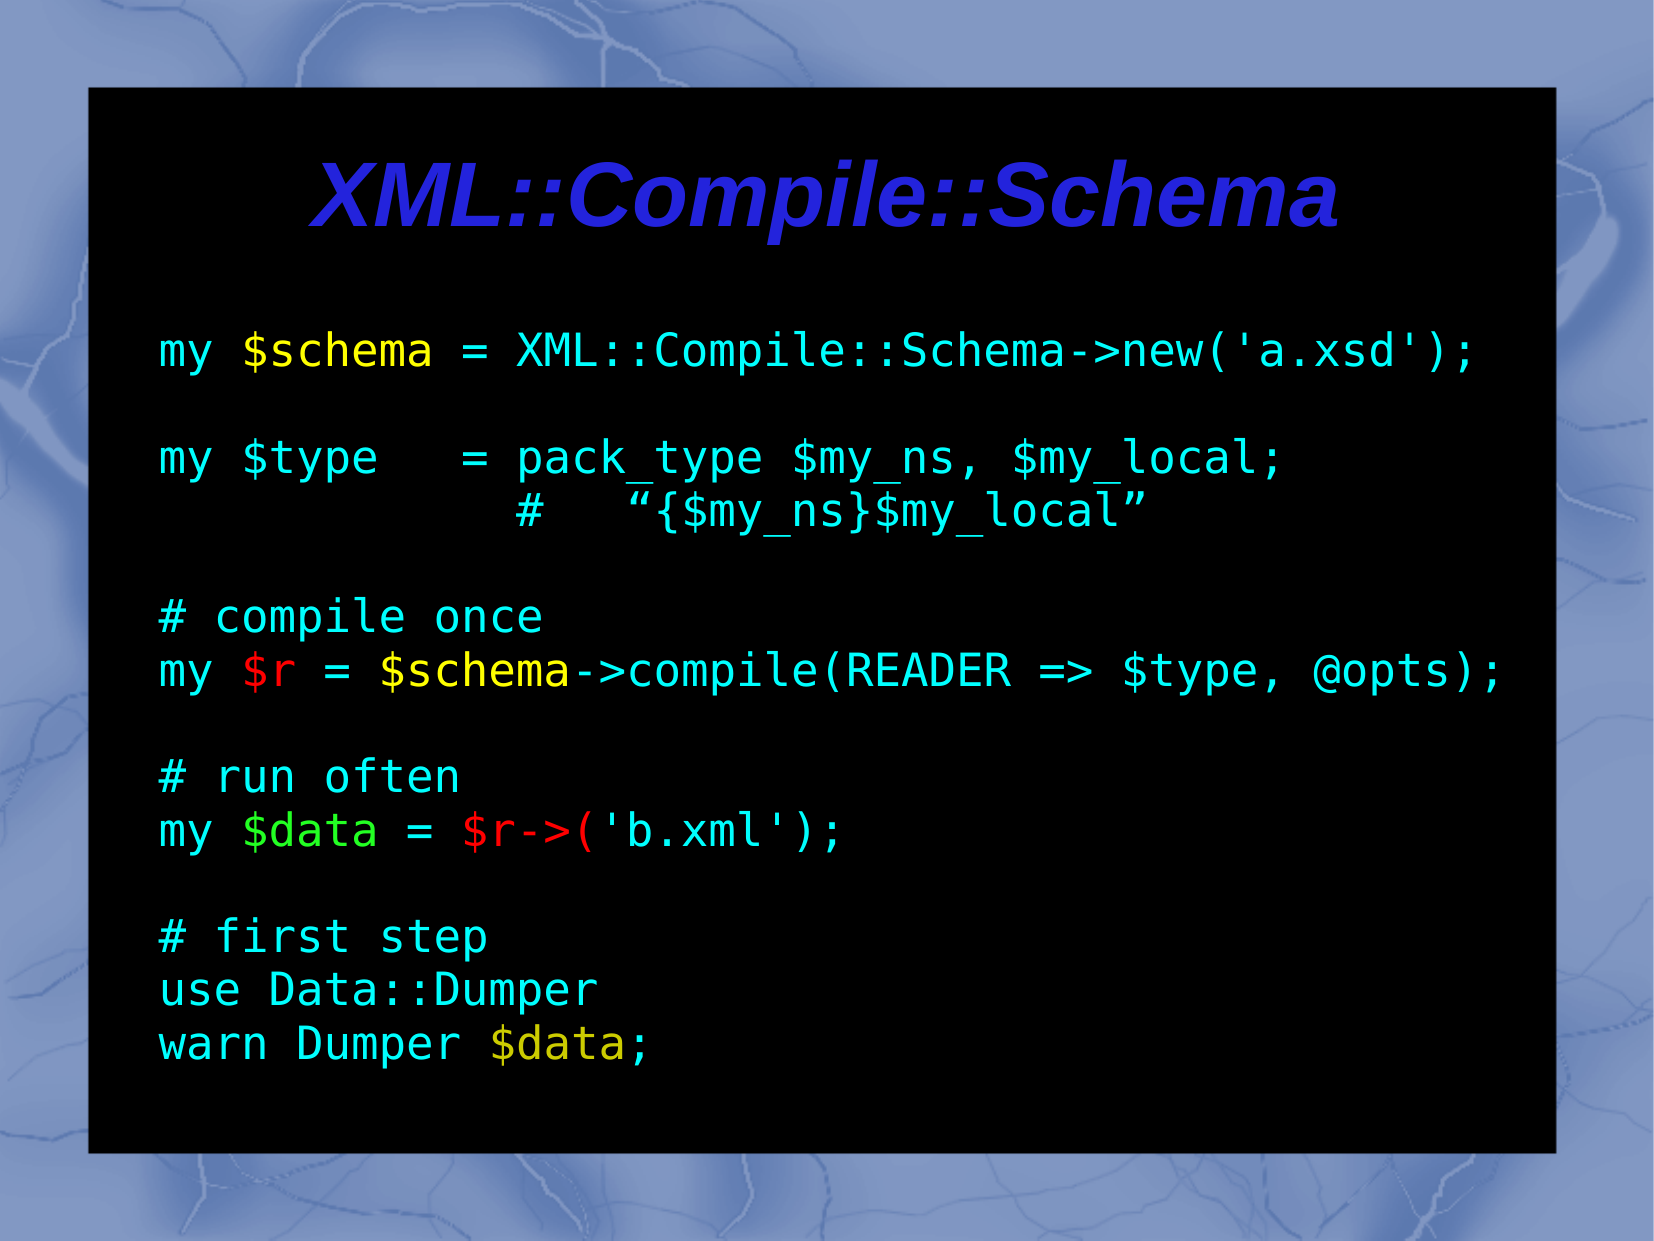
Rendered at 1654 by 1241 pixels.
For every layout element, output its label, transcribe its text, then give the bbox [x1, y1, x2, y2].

text_box my $schema = XML::Compile::Schema->new('a.xsd'); my $type = pack_type $my_ns, $my_local; # “{$my_ns}$my_local” # compile once my $r = $schema->compile(READER => $type, @opts); # run often my $data = $r->('b.xml'); # first step use Data::Dumper warn Dumper $data; [143, 316, 1521, 1078]
title XML::Compile::Schema [118, 90, 1536, 298]
picture [0, 0, 1654, 1241]
